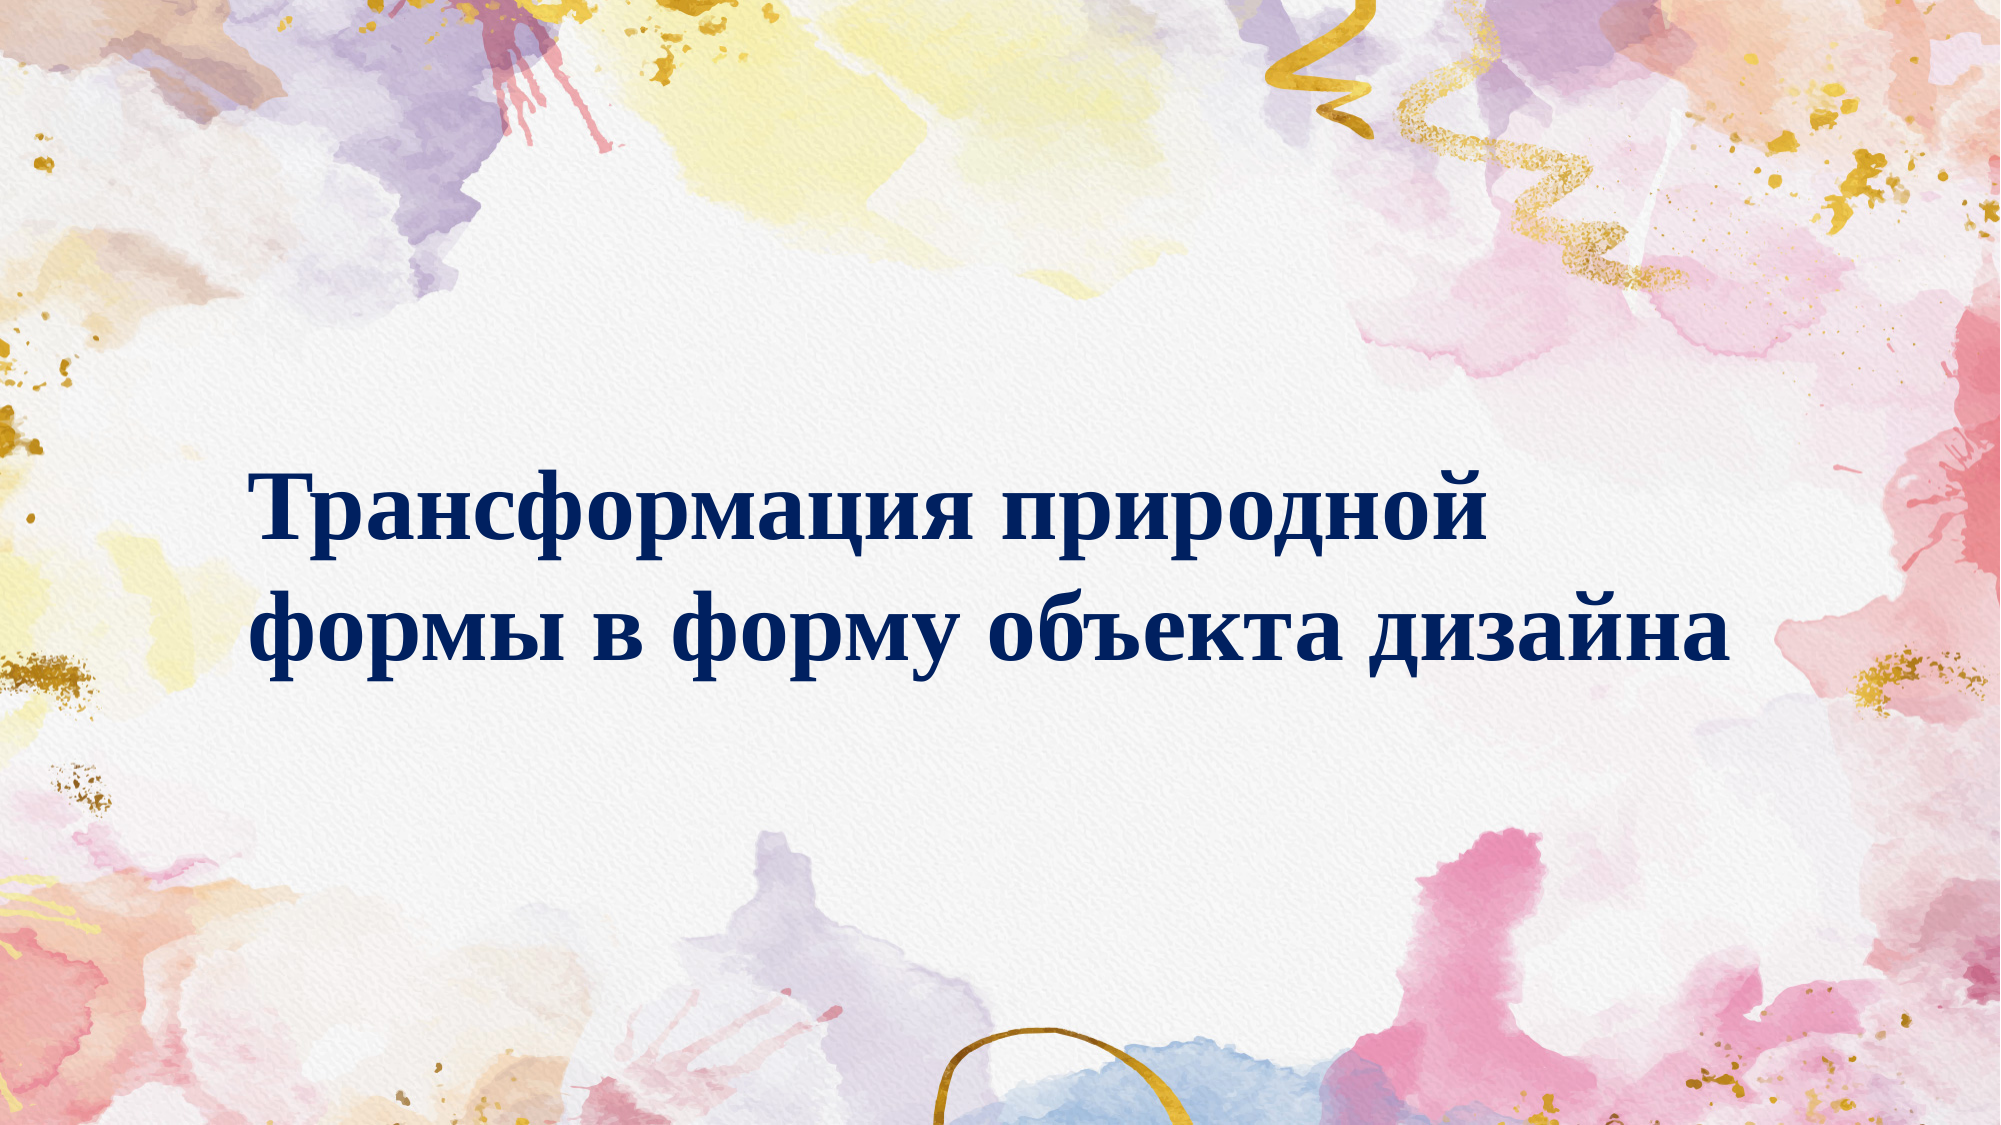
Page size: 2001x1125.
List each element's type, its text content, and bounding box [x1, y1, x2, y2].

text_box Трансформация природной формы в форму объекта дизайна [232, 433, 1795, 688]
